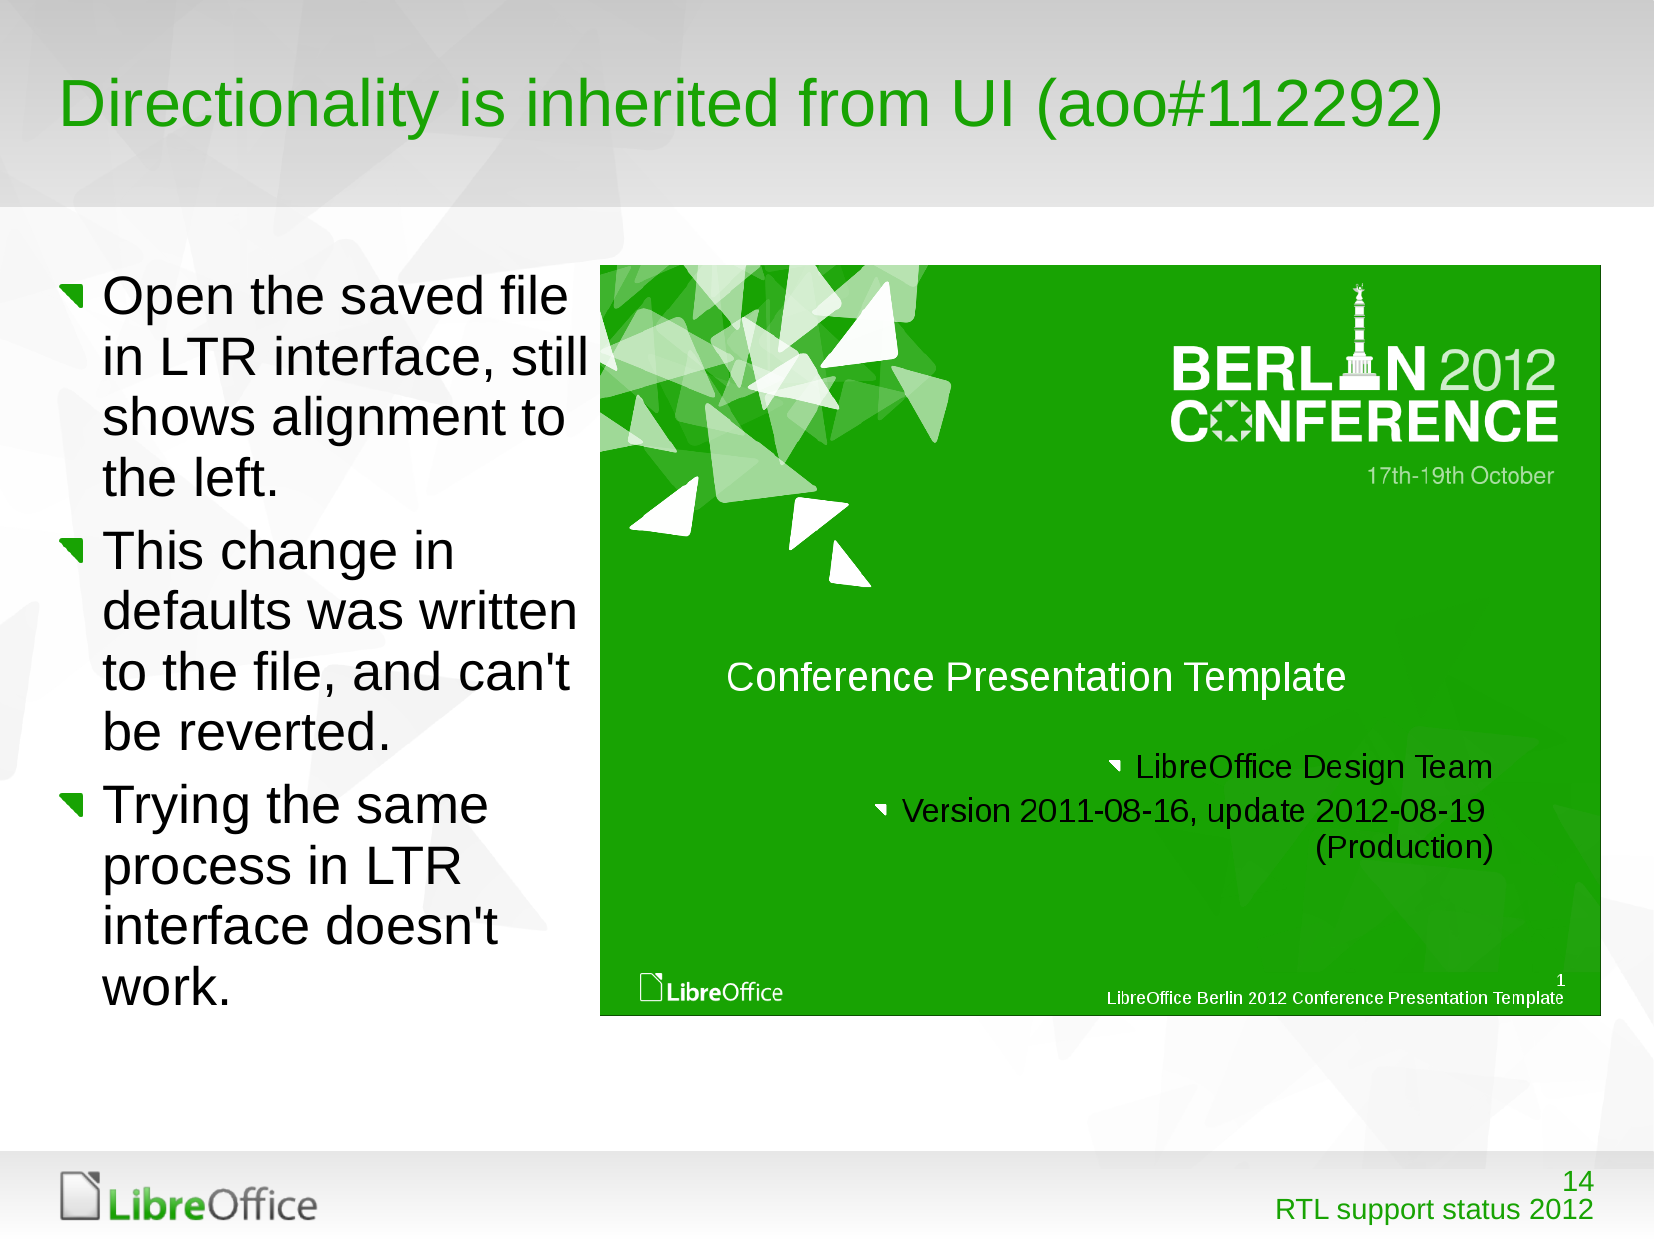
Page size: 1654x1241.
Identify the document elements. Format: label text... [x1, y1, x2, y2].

picture [41, 1152, 337, 1240]
title Directionality is inherited from UI (aoo#112292) [59, 29, 1595, 178]
picture [0, 0, 1654, 1169]
list Open the saved file in LTR interface, still shows alignment to the left. This change in defaults was written to the file, and can't be reverted. Trying the same process in LTR interface doesn't work. [59, 265, 591, 1017]
